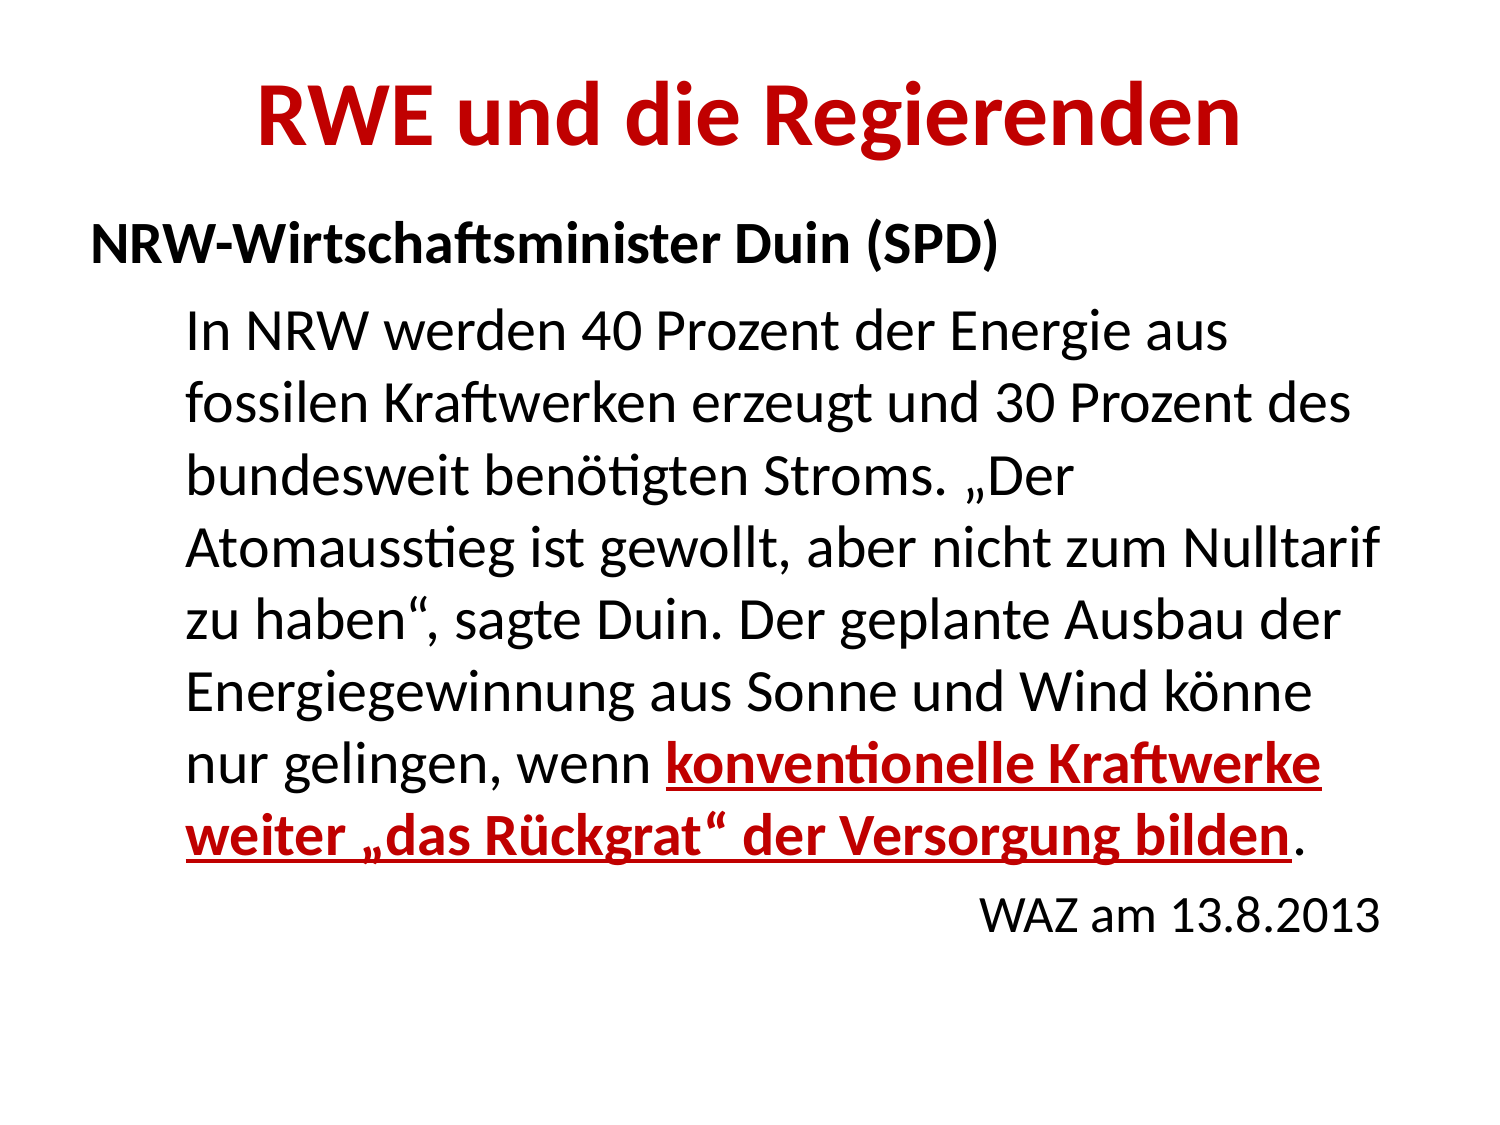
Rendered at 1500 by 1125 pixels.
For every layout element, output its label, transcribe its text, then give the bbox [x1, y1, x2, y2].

list NRW-Wirtschaftsminister Duin (SPD) In NRW werden 40 Prozent der Energie aus fossilen Kraftwerken erzeugt und 30 Prozent des bundesweit benötigten Stroms. „Der Atomausstieg ist gewollt, aber nicht zum Nulltarif zu haben“, sagte Duin. Der geplante Ausbau der Energiegewinnung aus Sonne und Wind könne nur gelingen, wenn konventionelle Kraftwerke weiter „das Rückgrat“ der Versorgung bilden. WAZ am 13.8.2013 [75, 196, 1426, 1005]
title RWE und die Regierenden [75, 45, 1426, 173]
